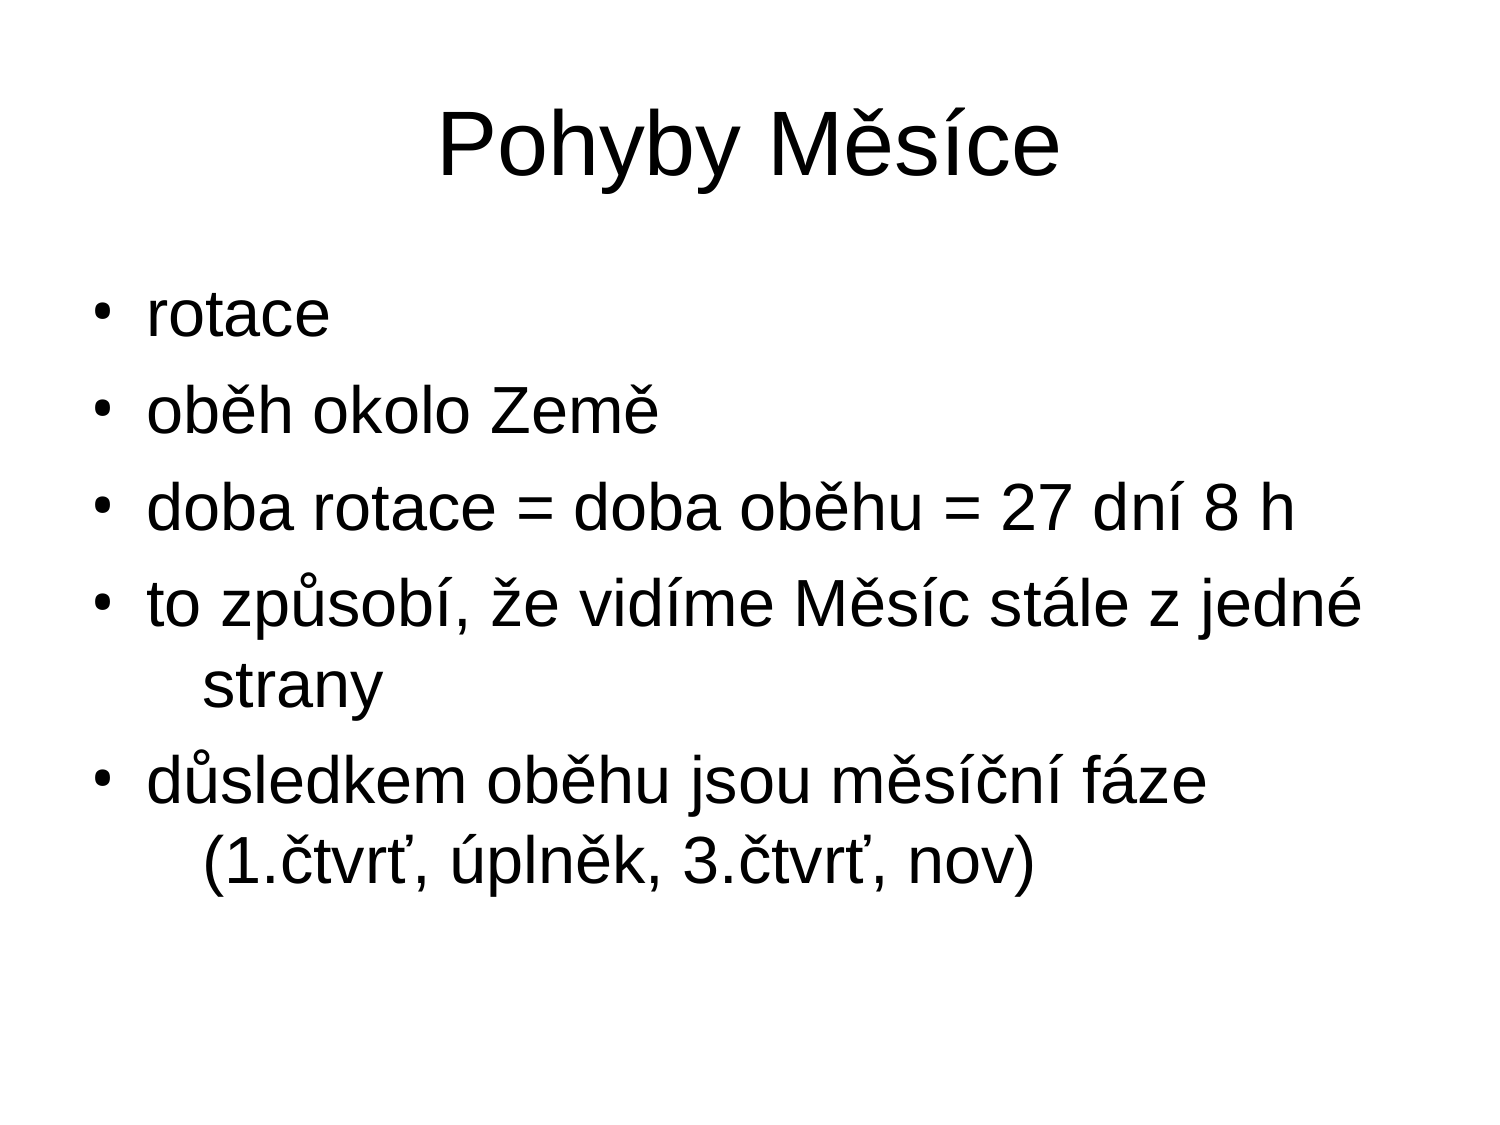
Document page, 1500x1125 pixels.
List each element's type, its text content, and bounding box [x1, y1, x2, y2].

title Pohyby Měsíce [75, 45, 1426, 233]
list rotace oběh okolo Země doba rotace = doba oběhu = 27 dní 8 h to způsobí, že vidíme Měsíc stále z jedné strany důsledkem oběhu jsou měsíční fáze (1.čtvrť, úplněk, 3.čtvrť, nov) [75, 262, 1426, 1005]
